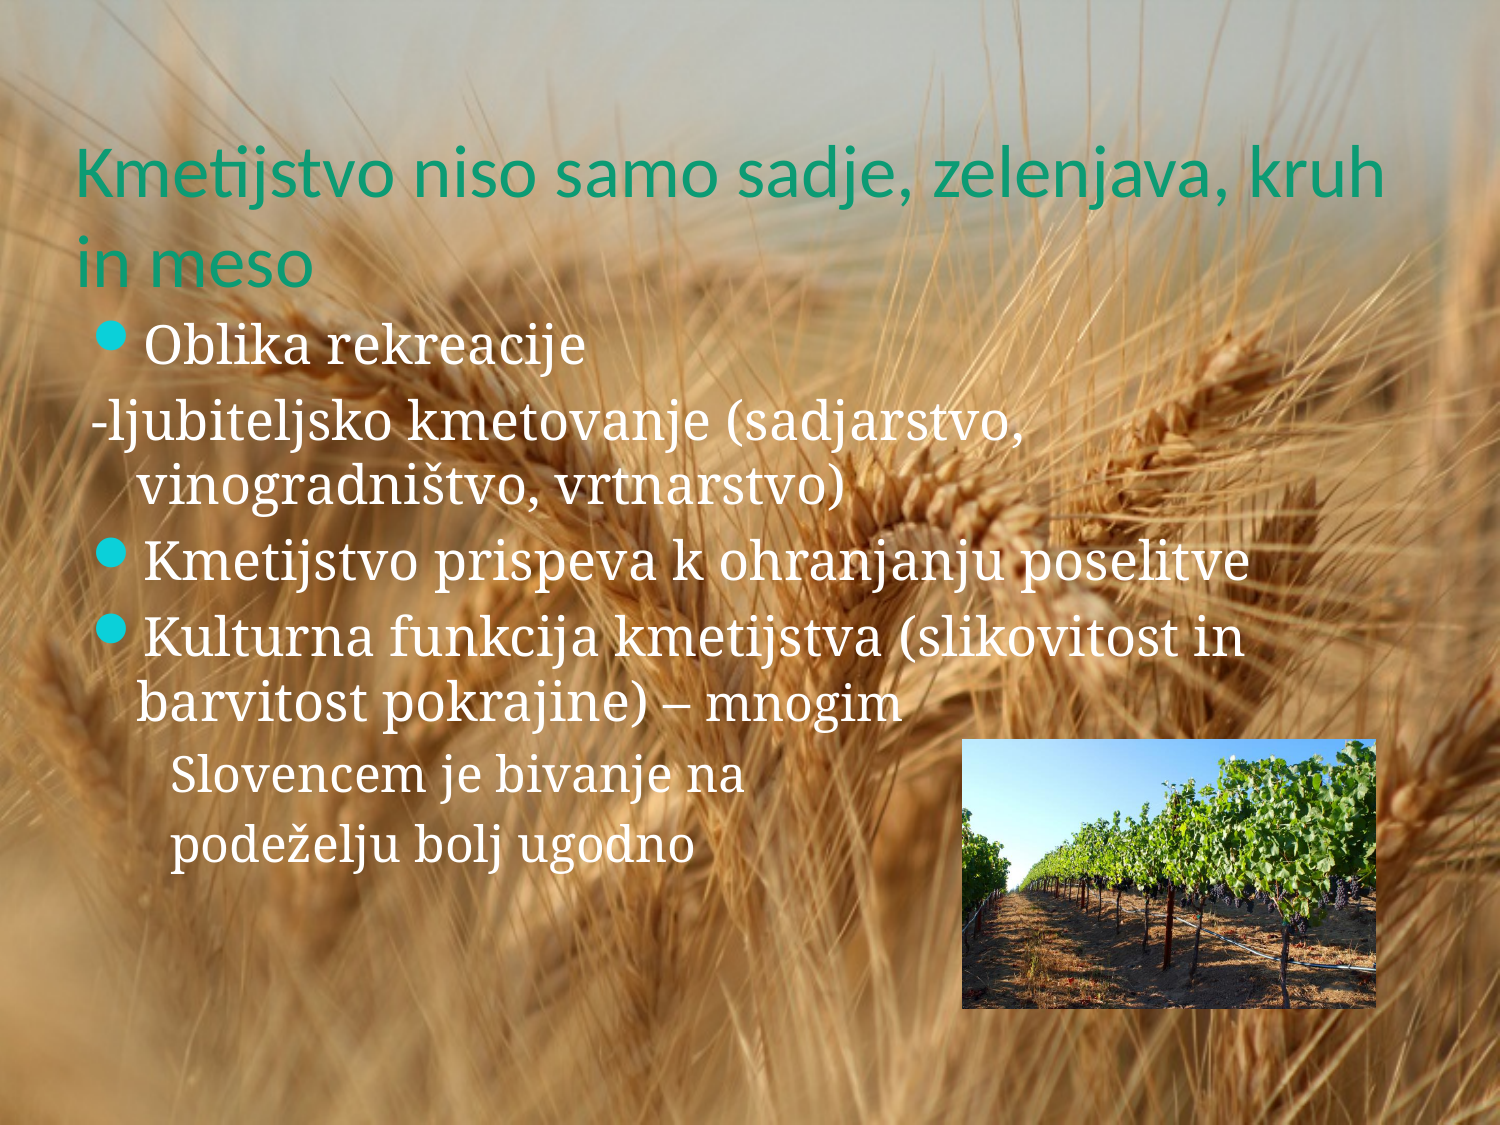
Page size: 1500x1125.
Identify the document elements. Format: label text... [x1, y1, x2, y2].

title Kmetijstvo niso samo sadje, zelenjava, kruh in meso [75, 115, 1425, 303]
picture [0, 0, 1500, 1125]
list Oblika rekreacije -ljubiteljsko kmetovanje (sadjarstvo, vinogradništvo, vrtnarstvo) Kmetijstvo prispeva k ohranjanju poselitve Kulturna funkcija kmetijstva (slikovitost in barvitost pokrajine) – mnogim Slovencem je bivanje na podeželju bolj ugodno [76, 302, 1427, 1062]
